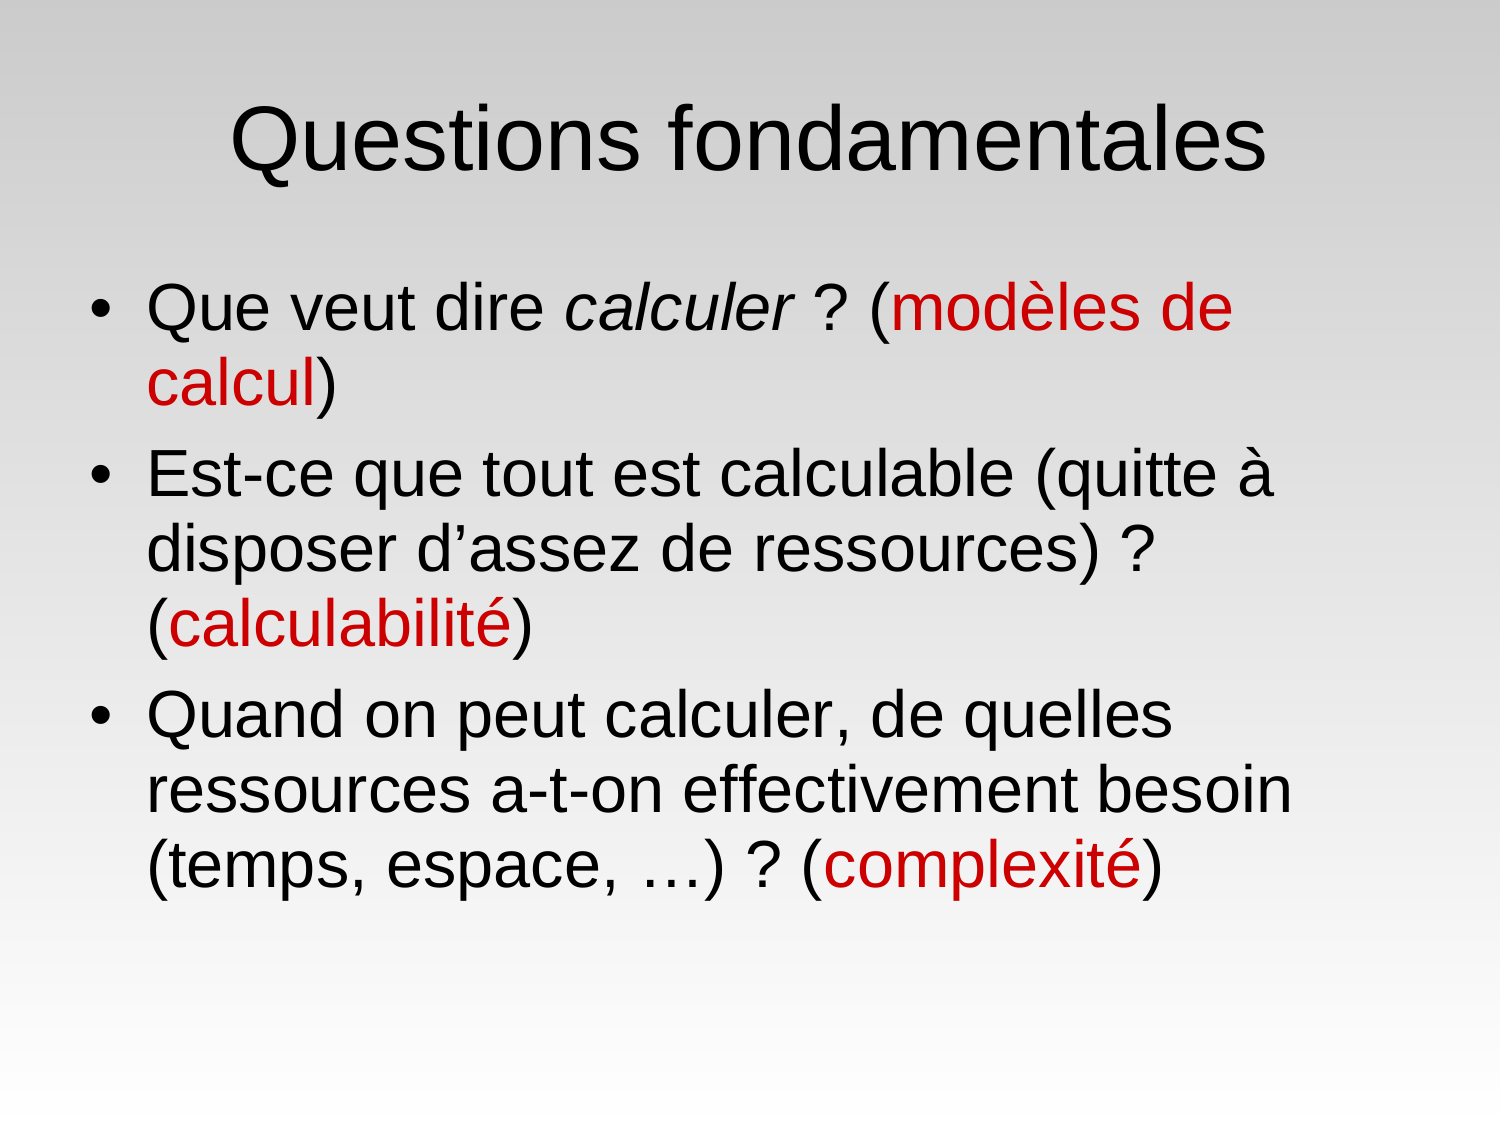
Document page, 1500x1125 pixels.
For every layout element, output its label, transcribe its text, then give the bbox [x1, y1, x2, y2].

title Questions fondamentales [75, 45, 1426, 233]
list Que veut dire calculer ? (modèles de calcul) Est-ce que tout est calculable (quitte à disposer d’assez de ressources) ? (calculabilité) Quand on peut calculer, de quelles ressources a-t-on effectivement besoin (temps, espace, …) ? (complexité) [75, 262, 1426, 1006]
